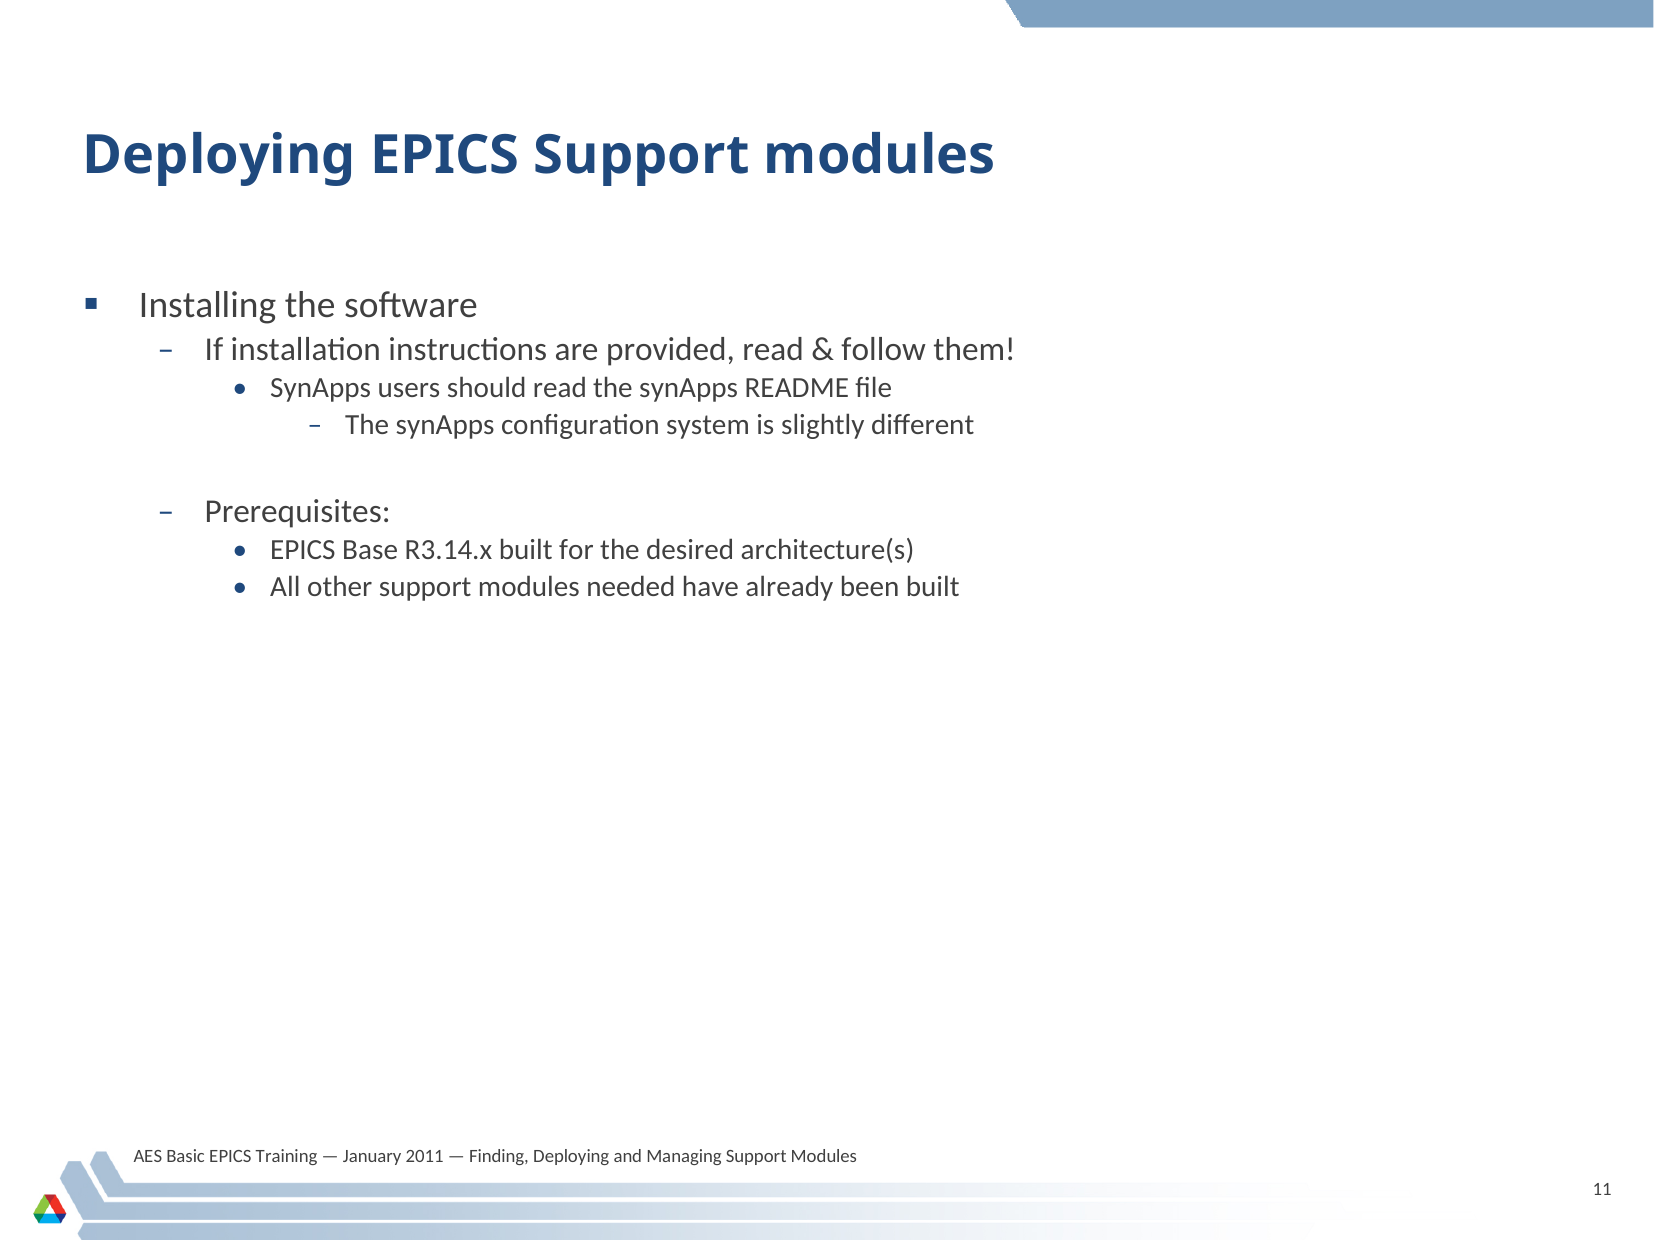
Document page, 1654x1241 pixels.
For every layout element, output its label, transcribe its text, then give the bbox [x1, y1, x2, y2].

title Deploying EPICS Support modules [82, 49, 1571, 257]
picture [0, 1143, 1654, 1240]
list Installing the software If installation instructions are provided, read & follow them! SynApps users should read the synApps README file The synApps configuration system is slightly different Prerequisites: EPICS Base R3.14.x built for the desired architecture(s) All other support modules needed have already been built [82, 289, 1571, 646]
picture [0, 0, 1654, 29]
